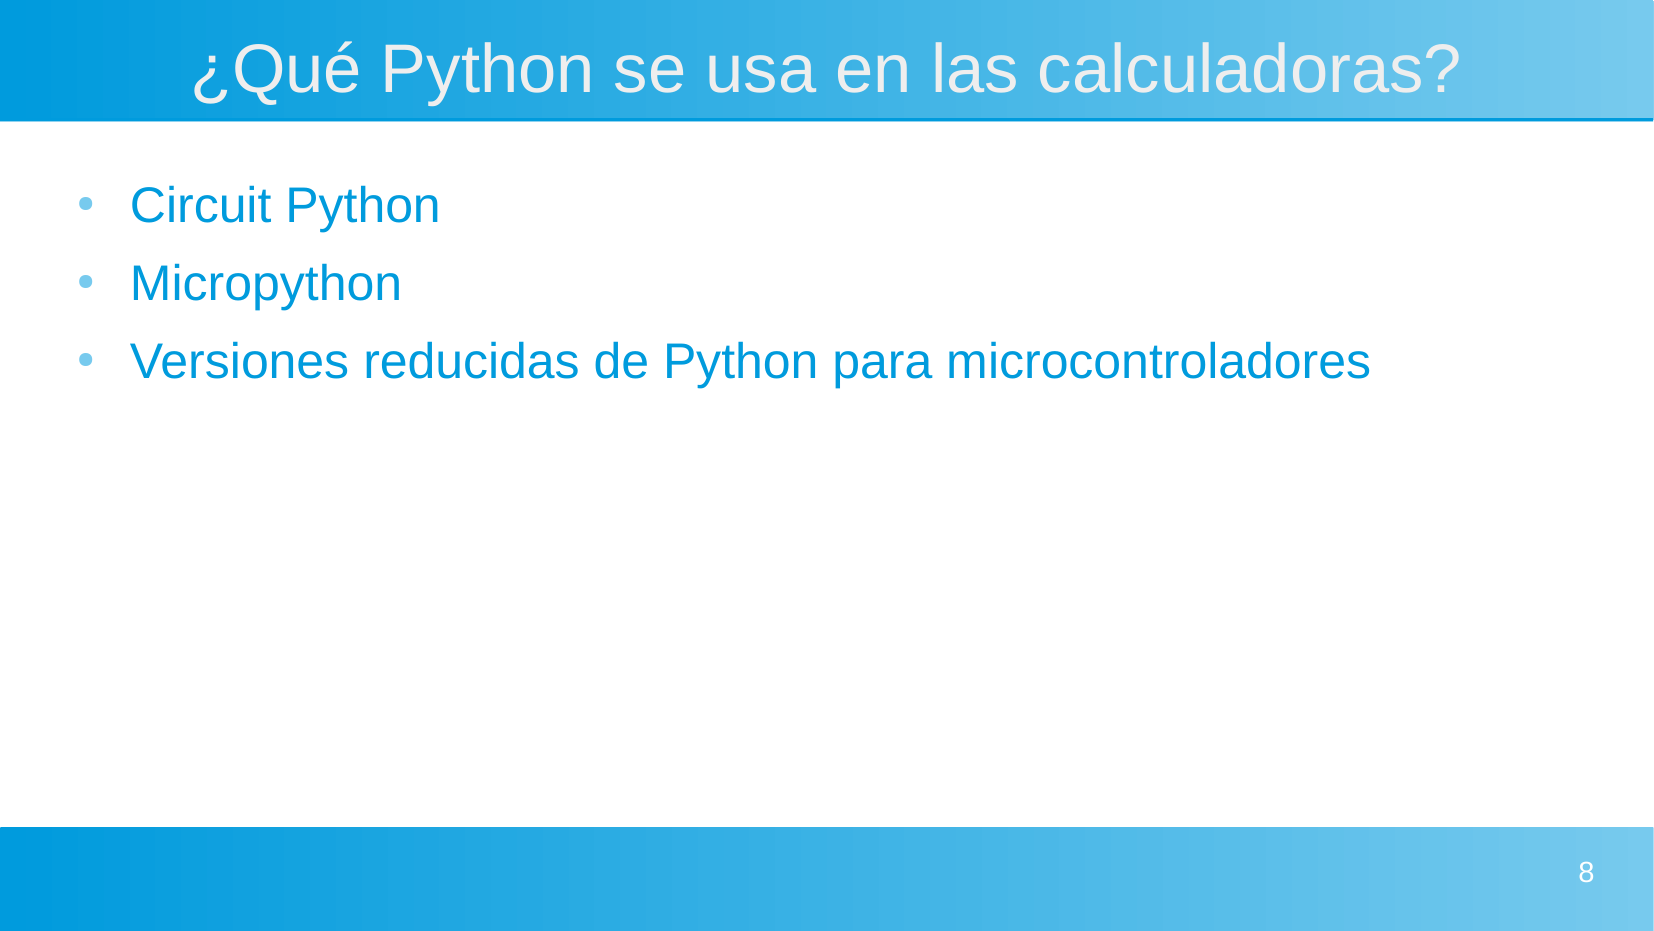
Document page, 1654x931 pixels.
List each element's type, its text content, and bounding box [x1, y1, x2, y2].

list Circuit Python Micropython Versiones reducidas de Python para microcontroladores [59, 177, 1595, 768]
title ¿Qué Python se usa en las calculadoras? [59, 29, 1595, 108]
